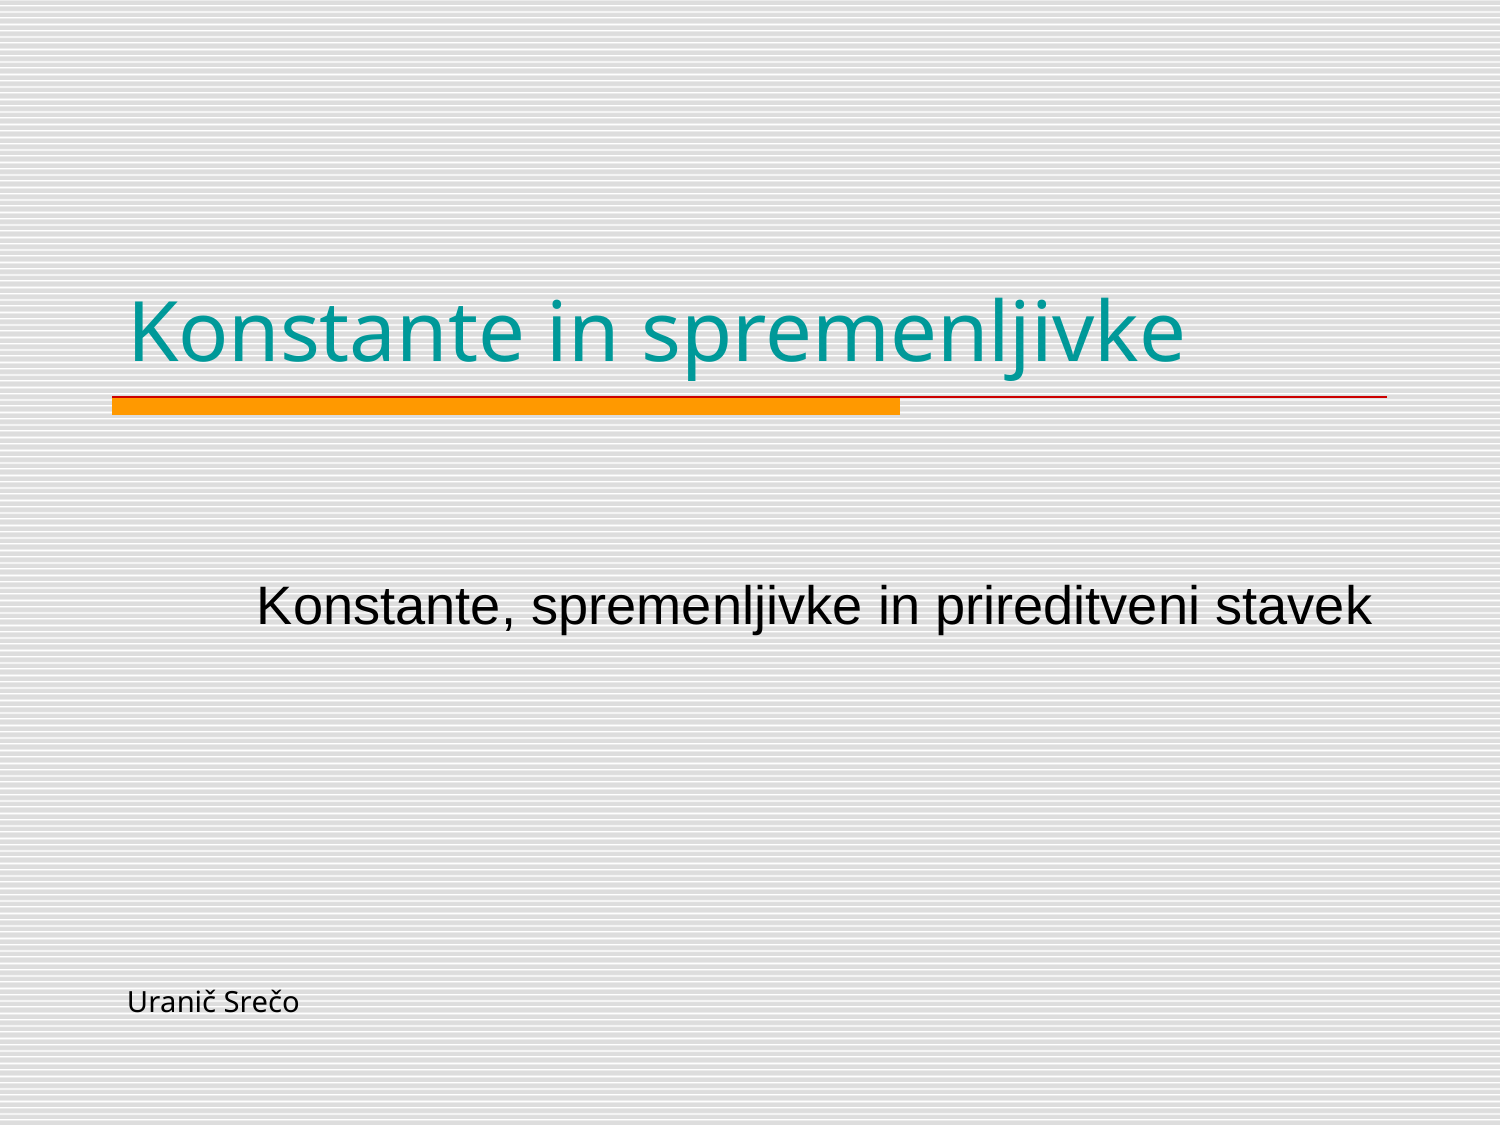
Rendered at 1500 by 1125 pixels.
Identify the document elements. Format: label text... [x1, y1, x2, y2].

title Konstante in spremenljivke [112, 160, 1388, 386]
text_box Uranič Srečo [112, 976, 384, 1036]
subtitle Konstante, spremenljivke in prireditveni stavek [242, 562, 1393, 826]
picture [0, 0, 1500, 1125]
